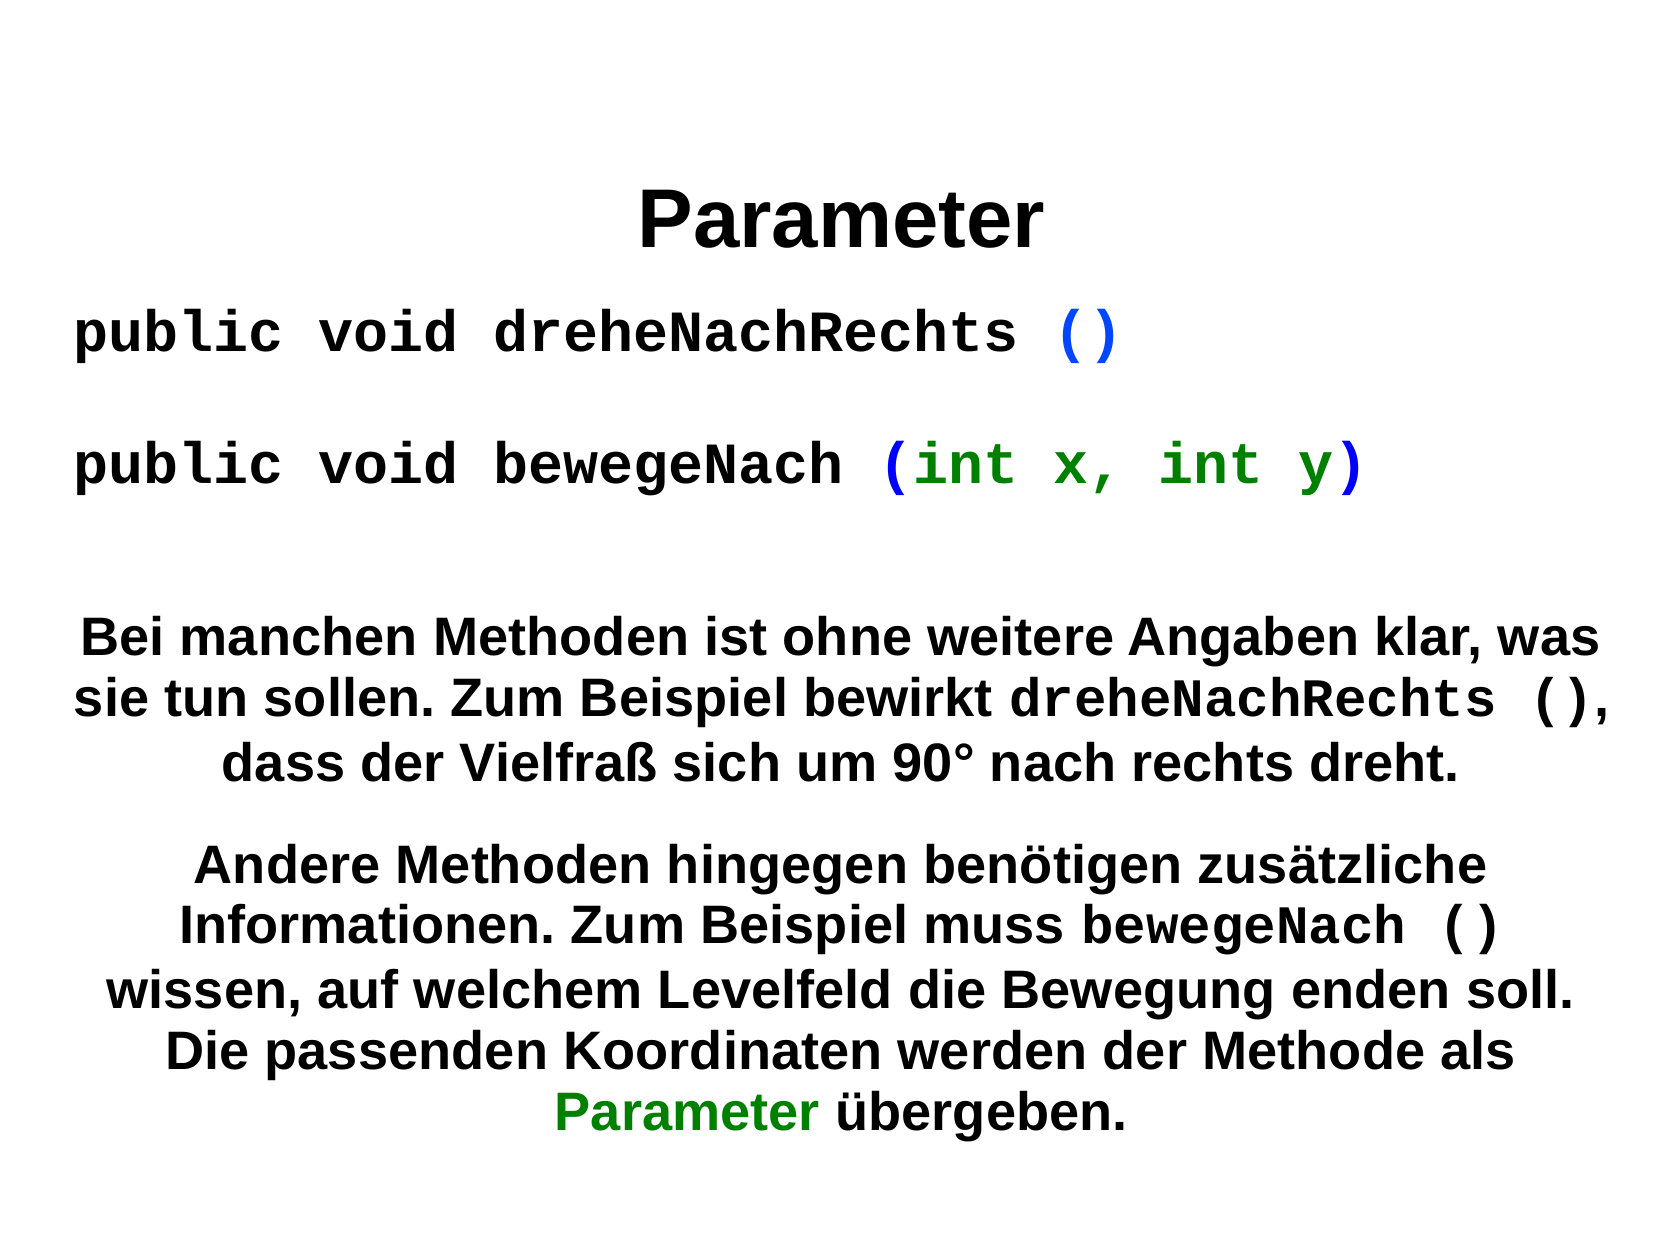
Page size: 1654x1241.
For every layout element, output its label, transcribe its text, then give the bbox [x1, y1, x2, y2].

text_box Parameter [88, 118, 1595, 226]
text_box public void dreheNachRechts () public void bewegeNach (int x, int y) [59, 295, 1625, 510]
text_box Bei manchen Methoden ist ohne weitere Angaben klar, was sie tun sollen. Zum Beispiel bewirkt dreheNachRechts (), dass der Vielfraß sich um 90° nach rechts dreht. [59, 599, 1625, 810]
text_box Andere Methoden hingegen benötigen zusätzliche Informationen. Zum Beispiel muss bewegeNach () wissen, auf welchem Levelfeld die Bewegung enden soll. Die passenden Koordinaten werden der Methode als Parameter übergeben. [59, 826, 1625, 1157]
